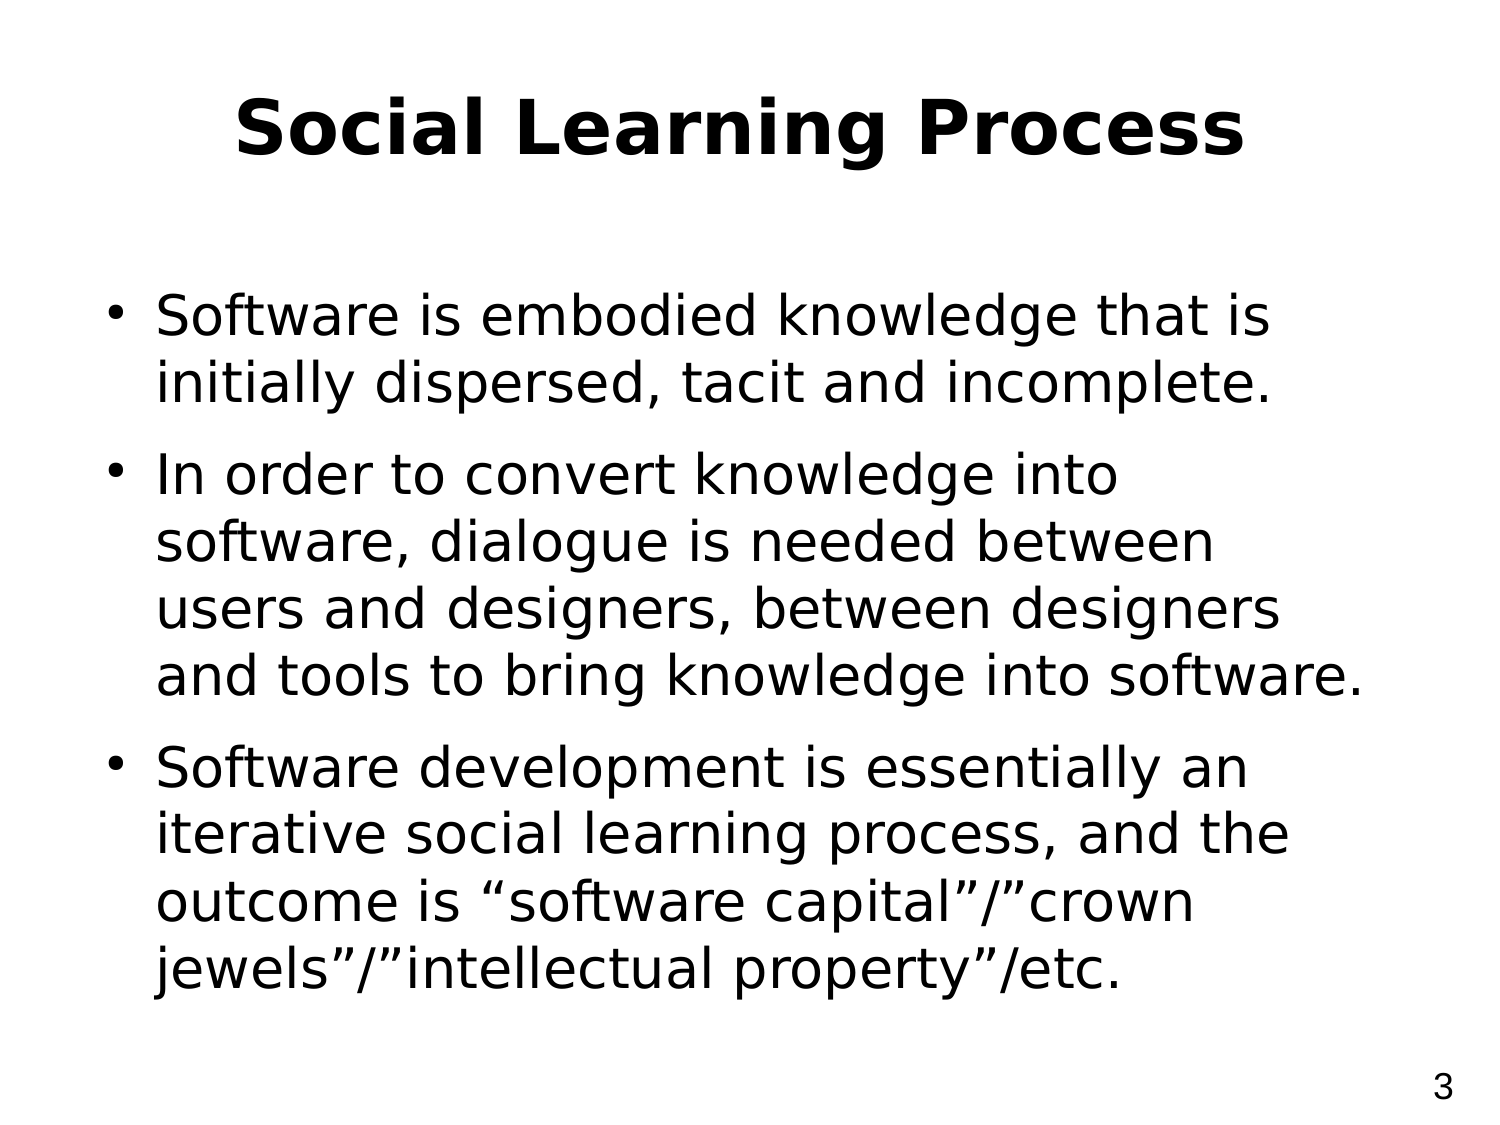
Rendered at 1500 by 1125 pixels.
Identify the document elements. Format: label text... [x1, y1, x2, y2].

list Software is embodied knowledge that is initially dispersed, tacit and incomplete. In order to convert knowledge into software, dialogue is needed between users and designers, between designers and tools to bring knowledge into software. Software development is essentially an iterative social learning process, and the outcome is “software capital”/”crown jewels”/”intellectual property”/etc. [75, 204, 1395, 1075]
title Social Learning Process [75, 44, 1425, 177]
